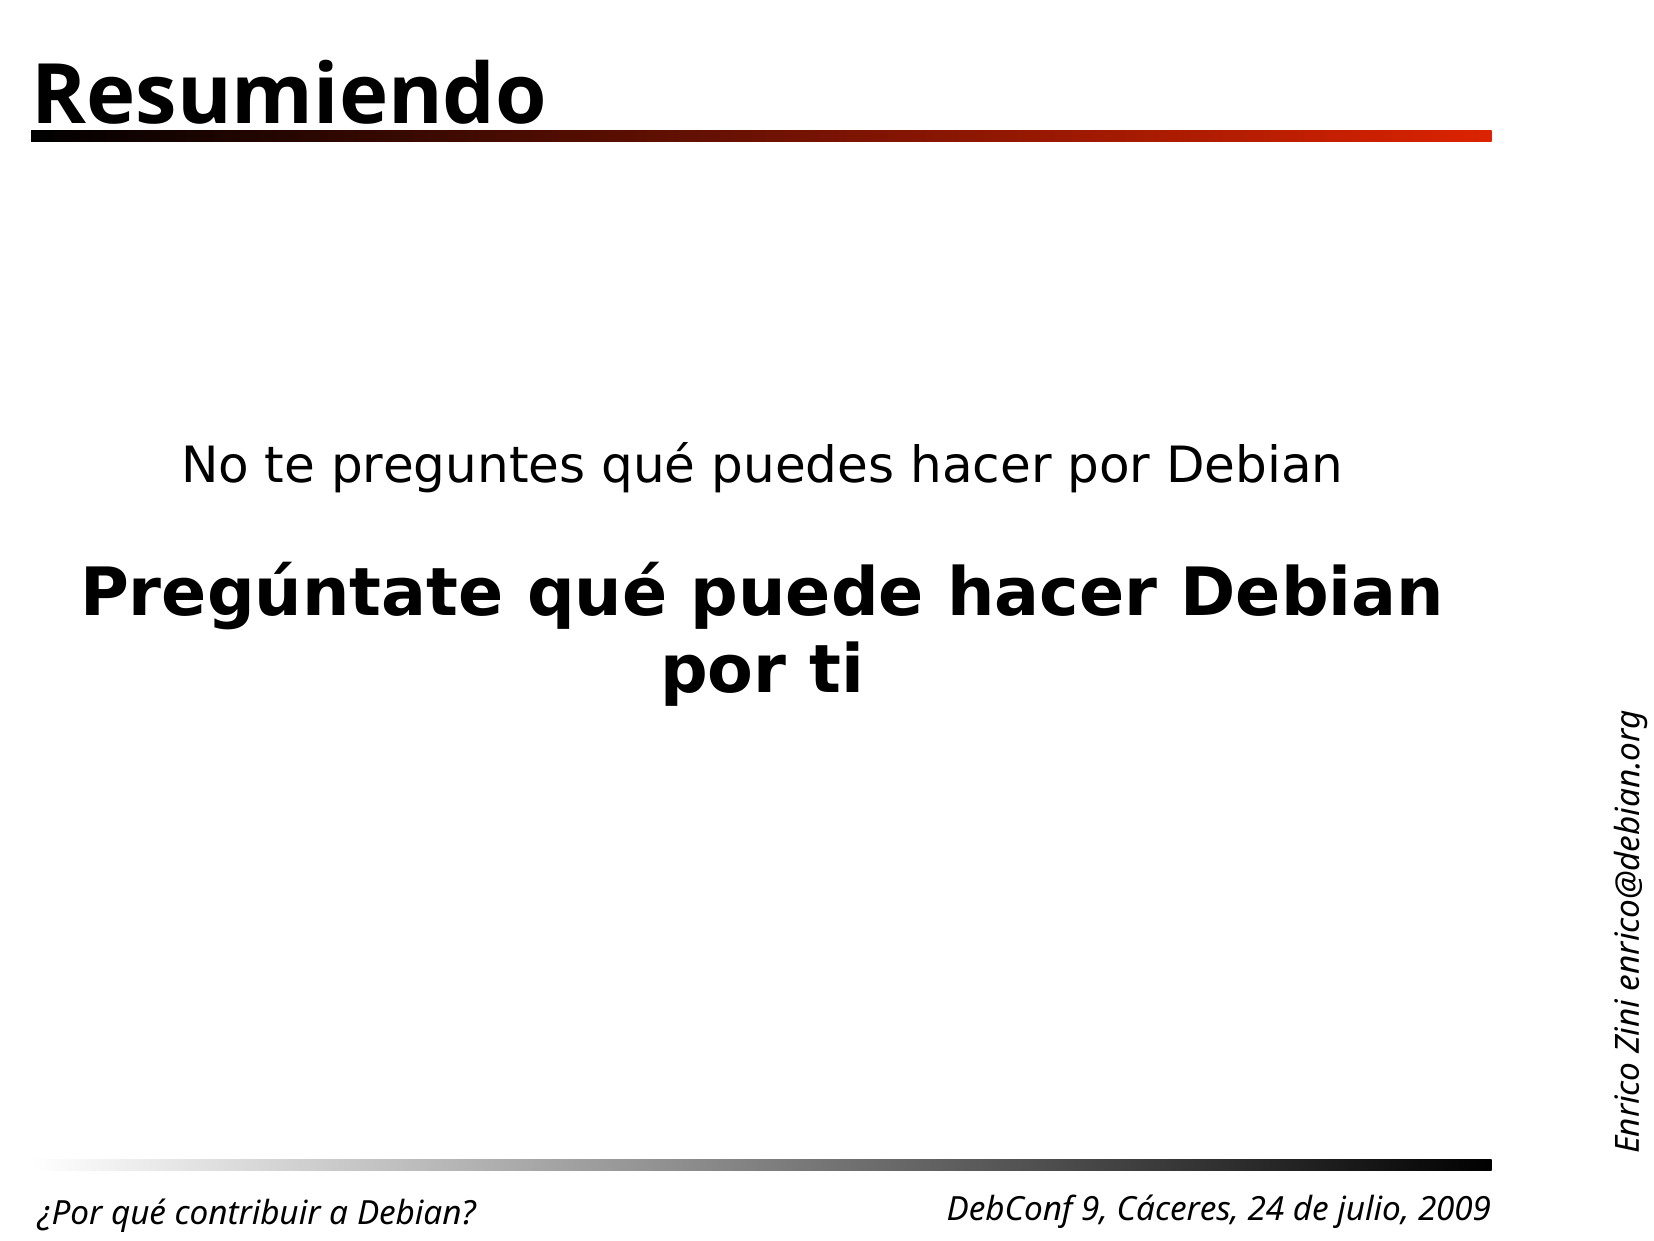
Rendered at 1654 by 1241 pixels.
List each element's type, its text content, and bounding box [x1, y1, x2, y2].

text_box Resumiendo [31, 34, 1438, 168]
text_box No te preguntes qué puedes hacer por Debian Pregúntate qué puede hacer Debian por ti [30, 436, 1495, 709]
